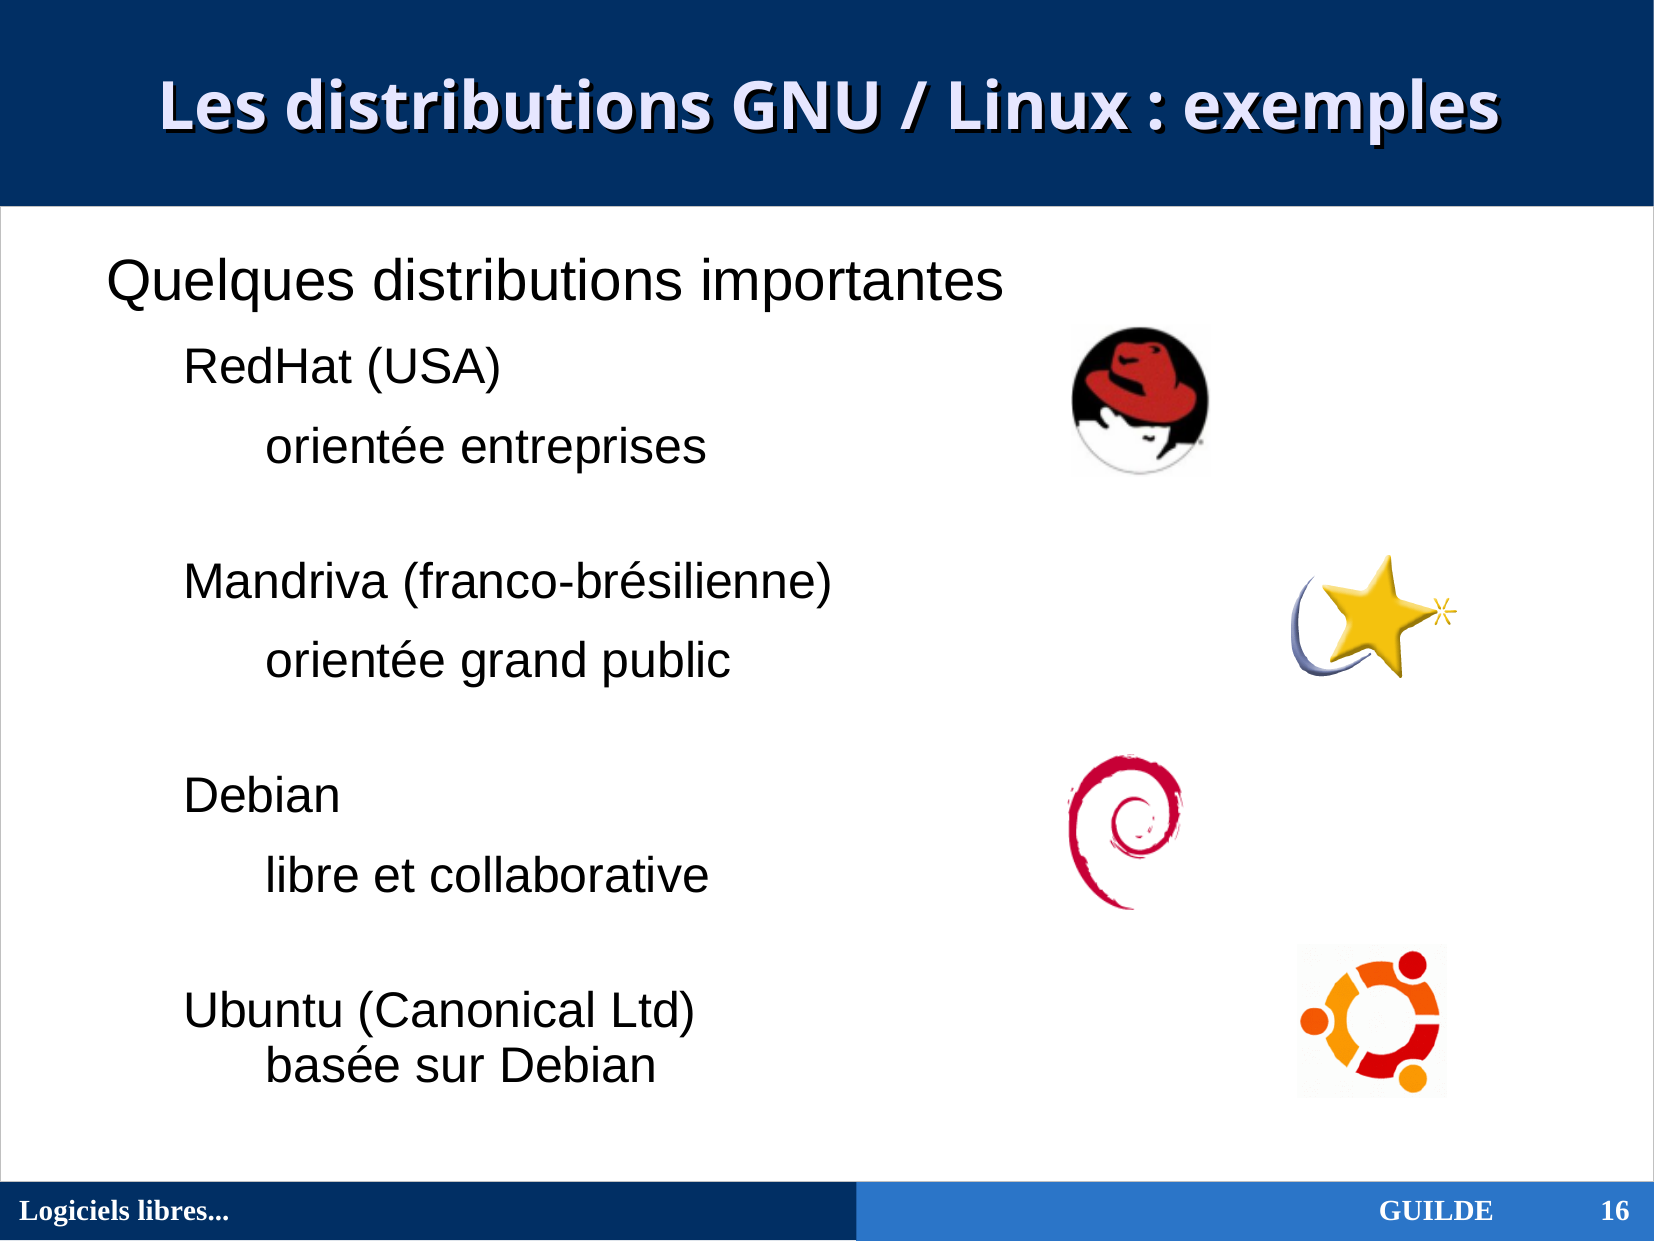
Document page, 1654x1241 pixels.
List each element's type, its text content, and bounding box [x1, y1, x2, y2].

picture [1297, 944, 1447, 1098]
title Les distributions GNU / Linux : exemples [123, 0, 1536, 208]
picture [1067, 754, 1184, 910]
picture [1071, 324, 1211, 477]
picture [1284, 527, 1461, 714]
list Quelques distributions importantes RedHat (USA) orientée entreprises Mandriva (franco-brésilienne) orientée grand public Debian libre et collaborative Ubuntu (Canonical Ltd) basée sur Debian [88, 247, 1595, 1134]
